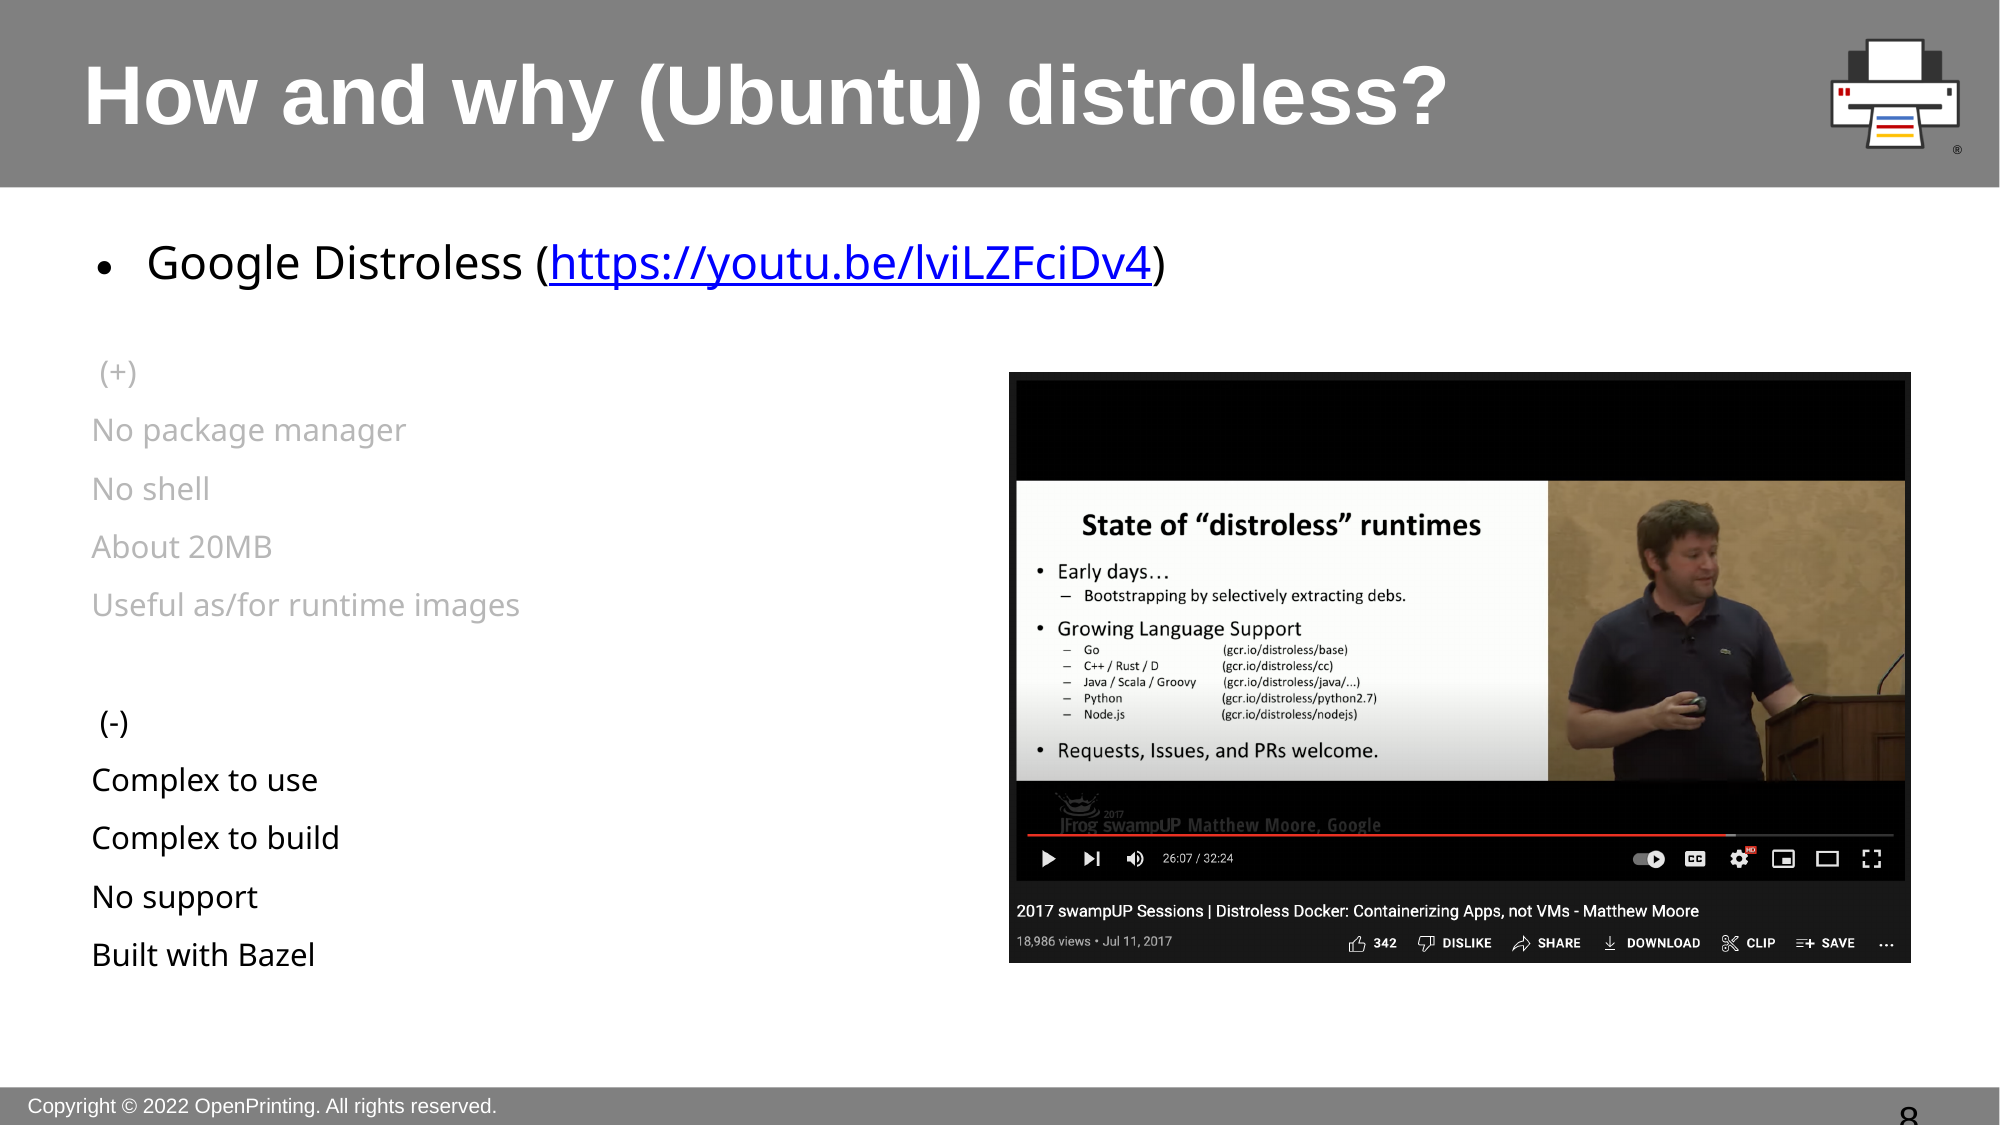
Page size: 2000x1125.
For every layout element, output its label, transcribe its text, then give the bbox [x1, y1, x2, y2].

text_box How and why (Ubuntu) distroless? [74, 7, 1785, 174]
picture [1009, 372, 1911, 963]
text_box Google Distroless (https://youtu.be/lviLZFciDv4) (+) No package manager No shell About 20MB Useful as/for runtime images (-) Complex to use Complex to build No support Built with Bazel [74, 224, 1935, 1067]
picture [1825, 33, 1965, 154]
